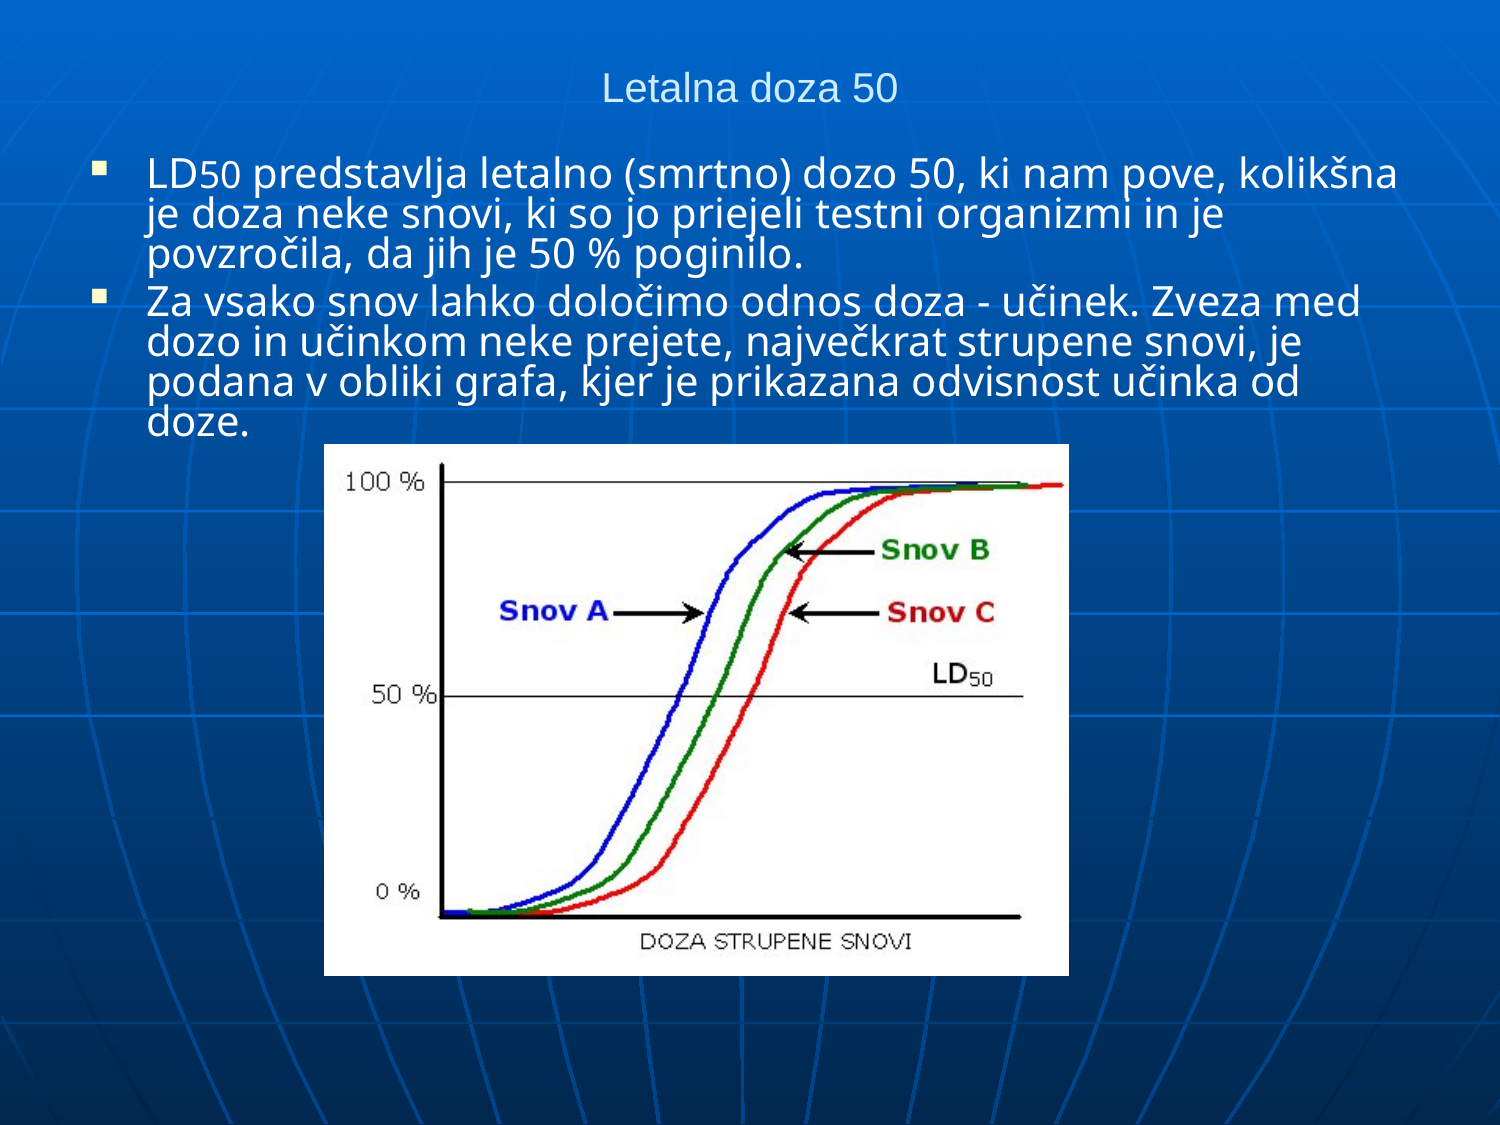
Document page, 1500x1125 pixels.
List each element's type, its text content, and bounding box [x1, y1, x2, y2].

list LD50 predstavlja letalno (smrtno) dozo 50, ki nam pove, kolikšna je doza neke snovi, ki so jo priejeli testni organizmi in je povzročila, da jih je 50 % poginilo. Za vsako snov lahko določimo odnos doza - učinek. Zveza med dozo in učinkom neke prejete, največkrat strupene snovi, je podana v obliki grafa, kjer je prikazana odvisnost učinka od doze. [75, 148, 1425, 1005]
picture [324, 444, 1069, 976]
title Letalna doza 50 [75, 45, 1425, 127]
